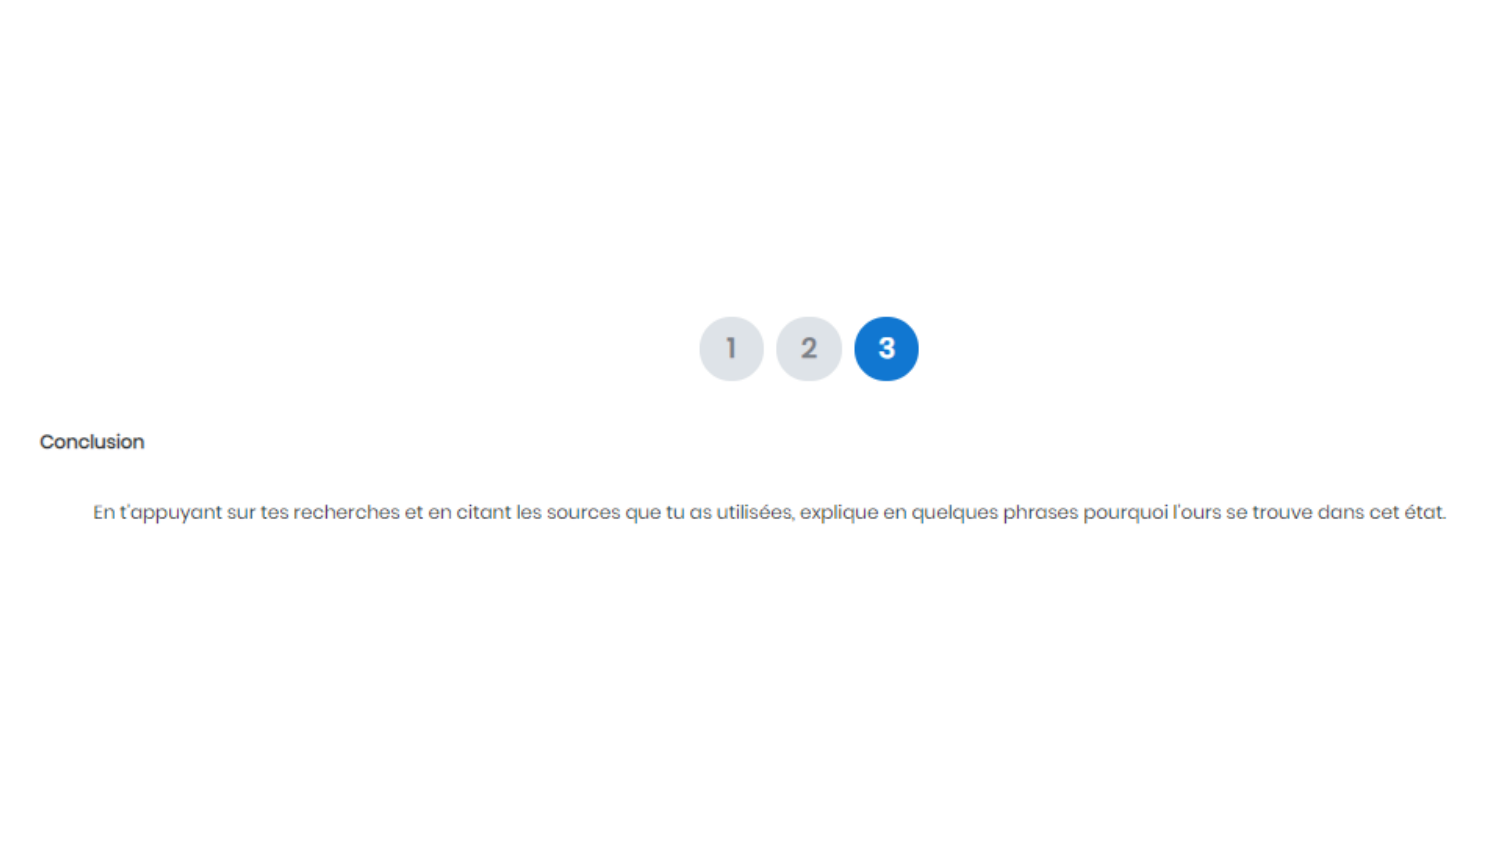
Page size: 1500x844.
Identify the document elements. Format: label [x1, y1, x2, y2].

picture [10, 278, 1490, 566]
